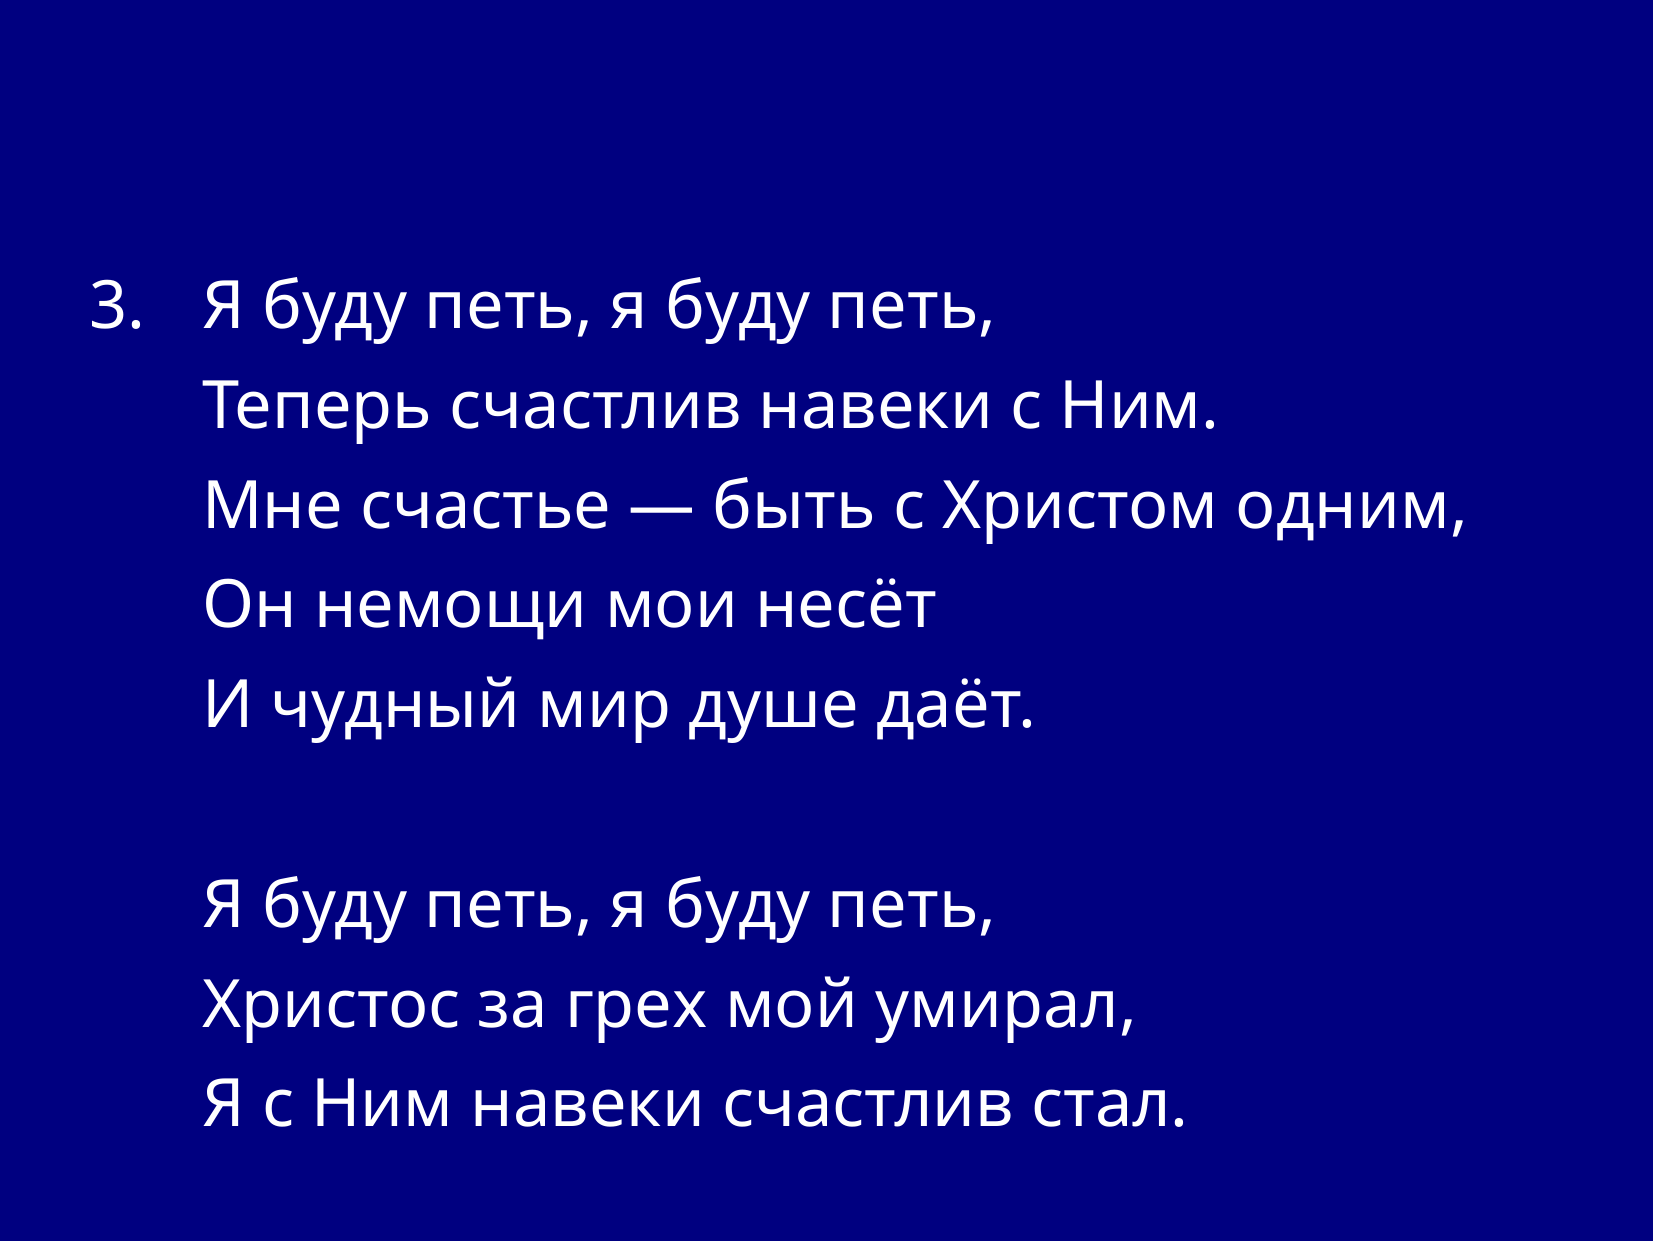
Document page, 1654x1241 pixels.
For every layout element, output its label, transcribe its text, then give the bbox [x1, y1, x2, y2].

text_box 3. Я буду петь, я буду петь, Теперь счастлив навеки с Ним. Мне счастье — быть с Христом одним, Он немощи мои несёт И чудный мир душе даёт. Я буду петь, я буду петь, Христос за грех мой умирал, Я с Ним навеки счастлив стал. [75, 150, 1576, 1163]
